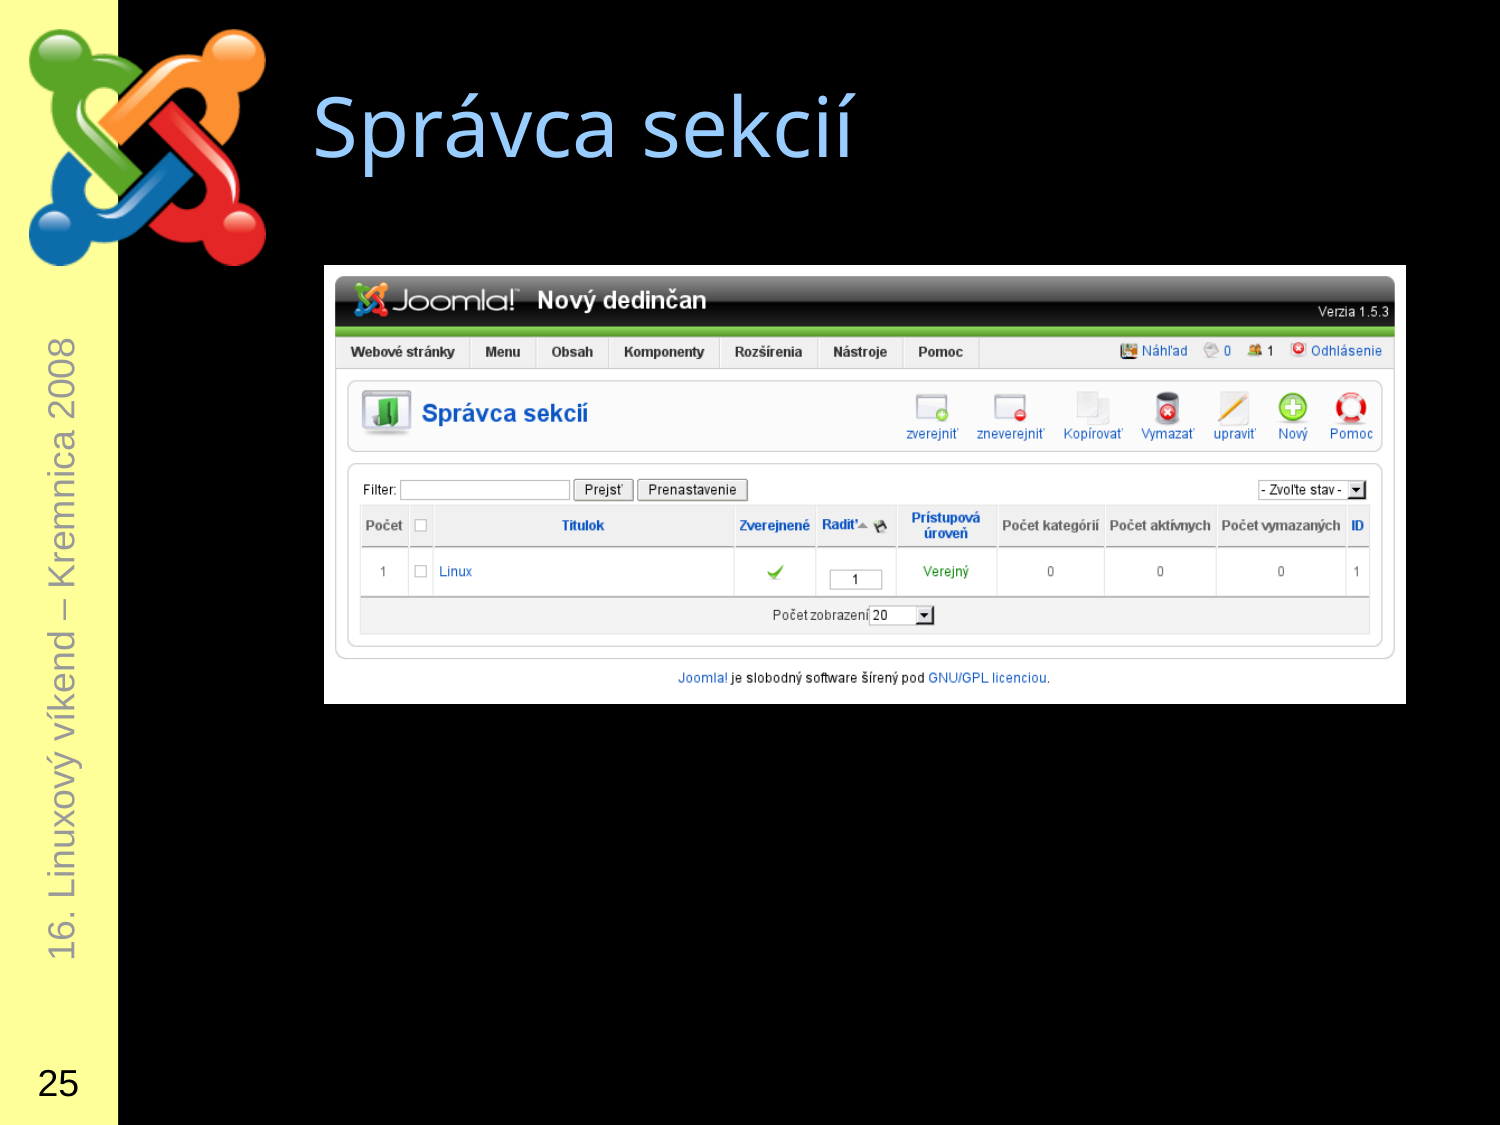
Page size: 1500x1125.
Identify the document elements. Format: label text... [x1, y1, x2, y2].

picture [324, 265, 1406, 704]
picture [29, 29, 266, 266]
title Správca sekcií [312, 24, 1450, 226]
